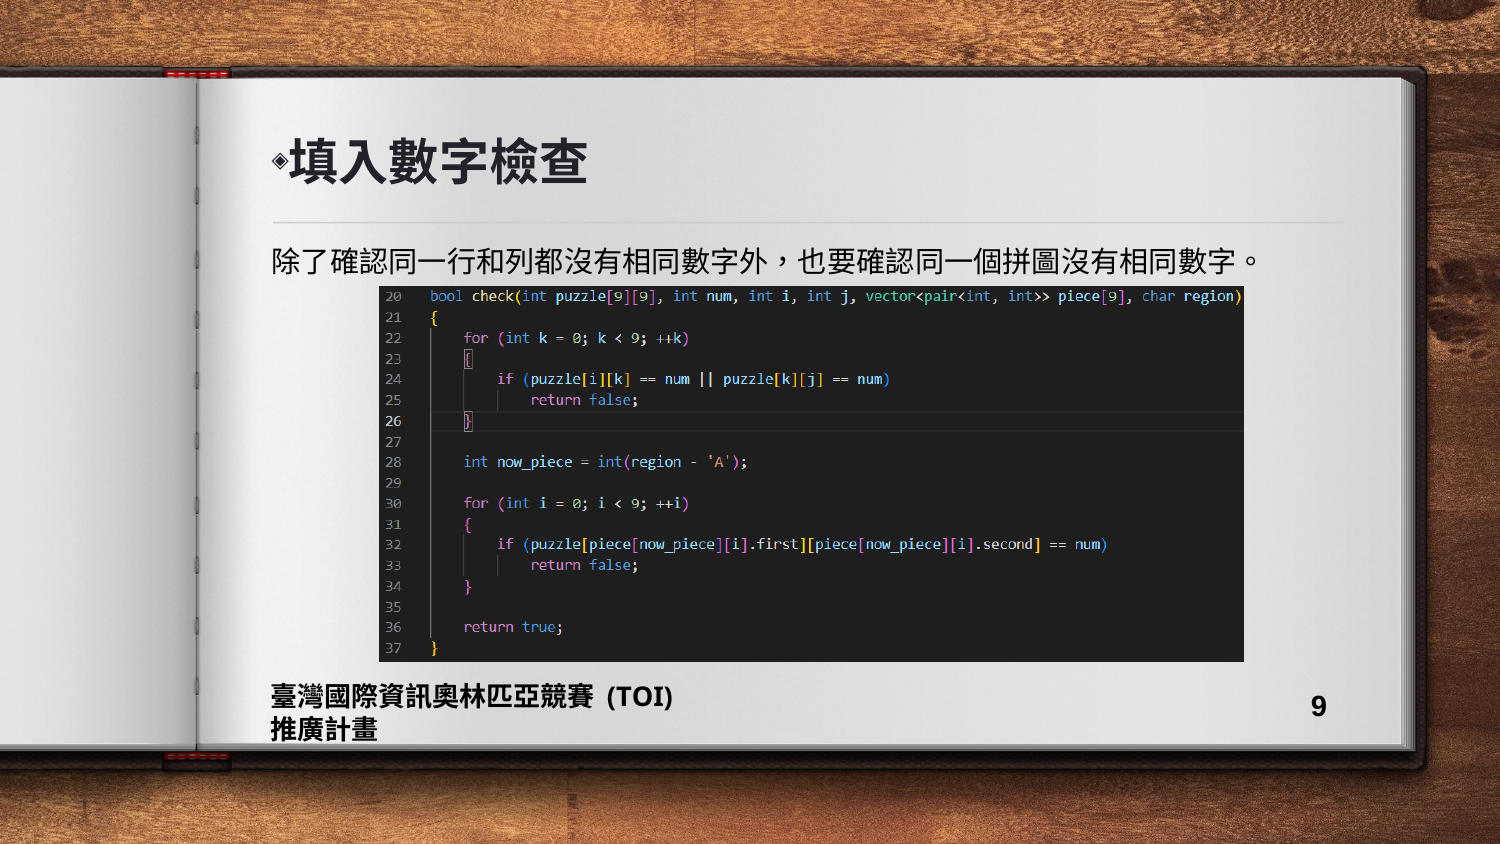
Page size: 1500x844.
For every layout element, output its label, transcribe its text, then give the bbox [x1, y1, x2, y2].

text_box 9 [1295, 672, 1386, 737]
text_box 除了確認同一行和列都沒有相同數字外，也要確認同一個拼圖沒有相同數字。 [256, 235, 1289, 287]
picture [379, 286, 1244, 662]
text_box 填入數字檢查 [256, 115, 1198, 205]
